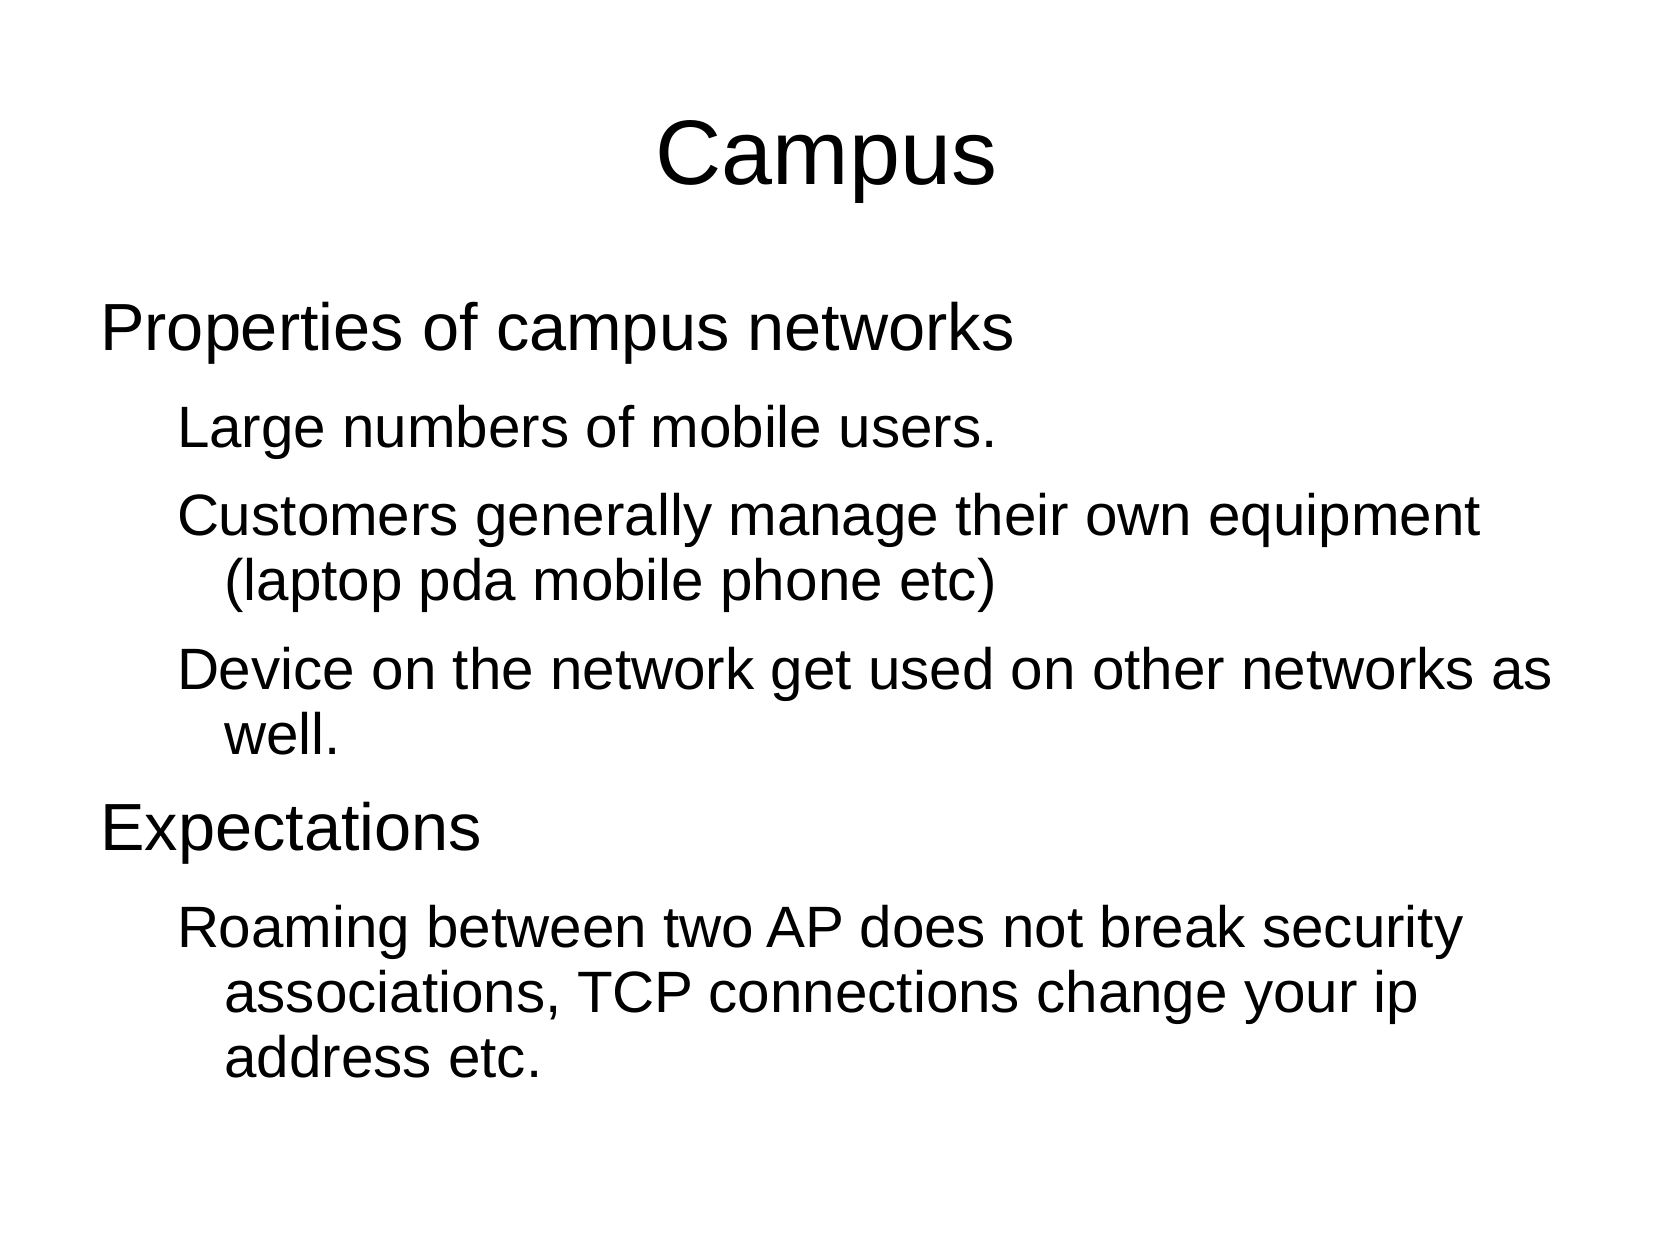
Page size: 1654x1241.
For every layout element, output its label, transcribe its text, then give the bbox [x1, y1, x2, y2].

list Properties of campus networks Large numbers of mobile users. Customers generally manage their own equipment (laptop pda mobile phone etc) Device on the network get used on other networks as well. Expectations Roaming between two AP does not break security associations, TCP connections change your ip address etc. [82, 290, 1571, 1094]
title Campus [82, 56, 1571, 250]
